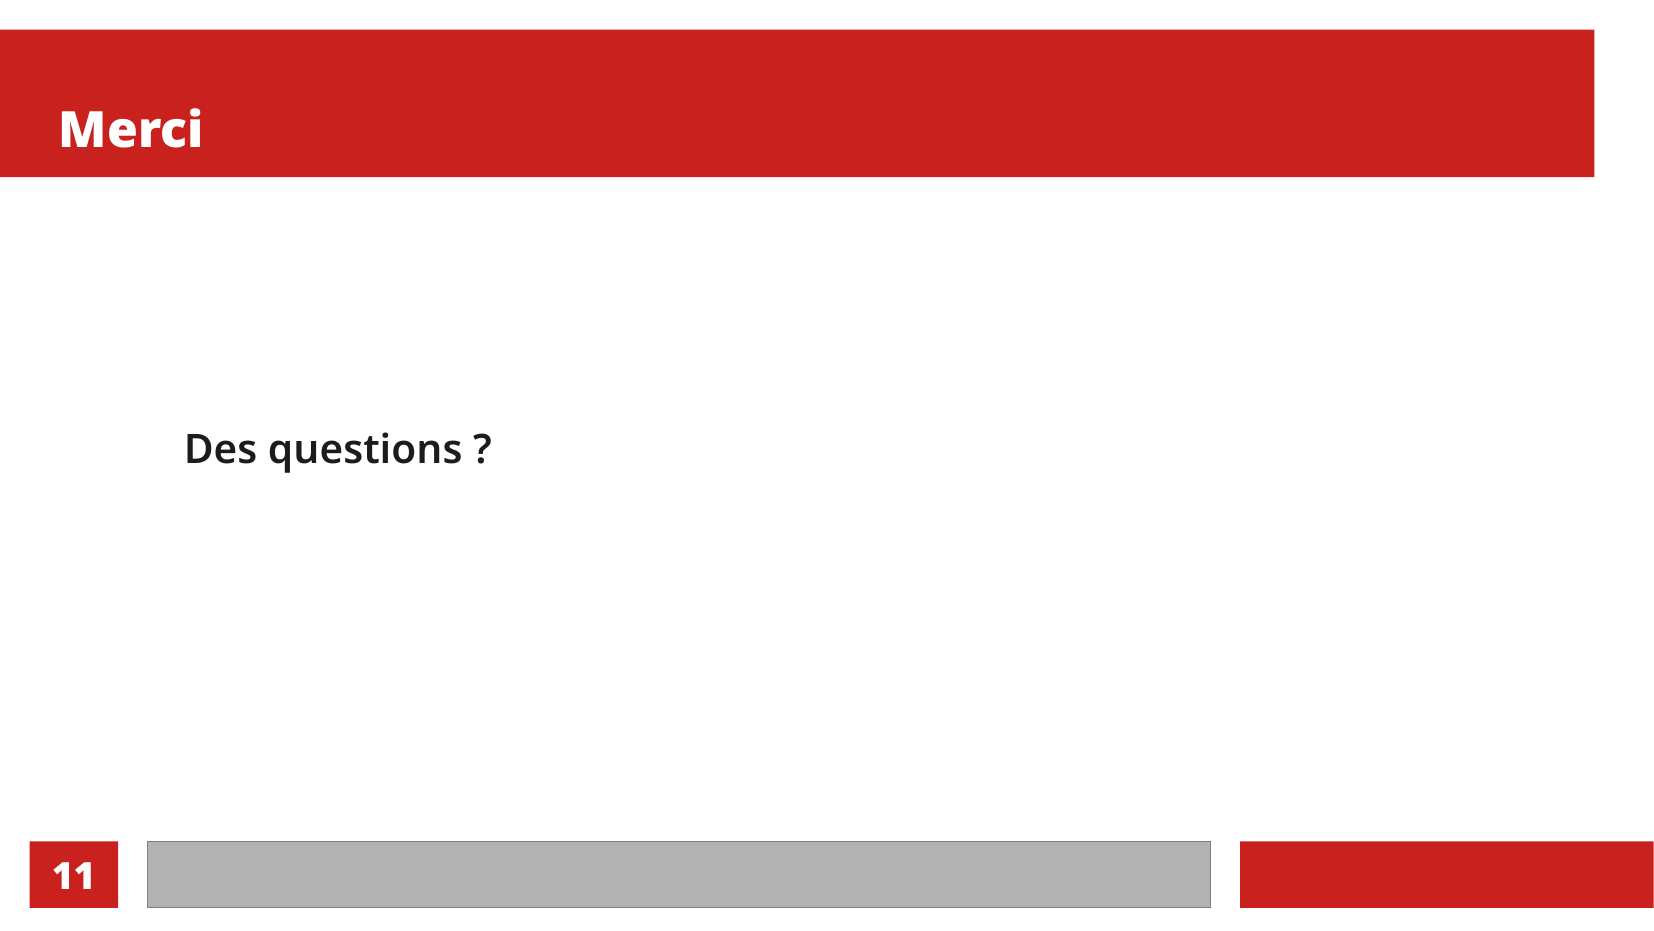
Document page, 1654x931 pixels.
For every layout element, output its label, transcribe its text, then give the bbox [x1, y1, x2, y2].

title Merci [59, 44, 1595, 163]
list Des questions ? [183, 420, 676, 492]
